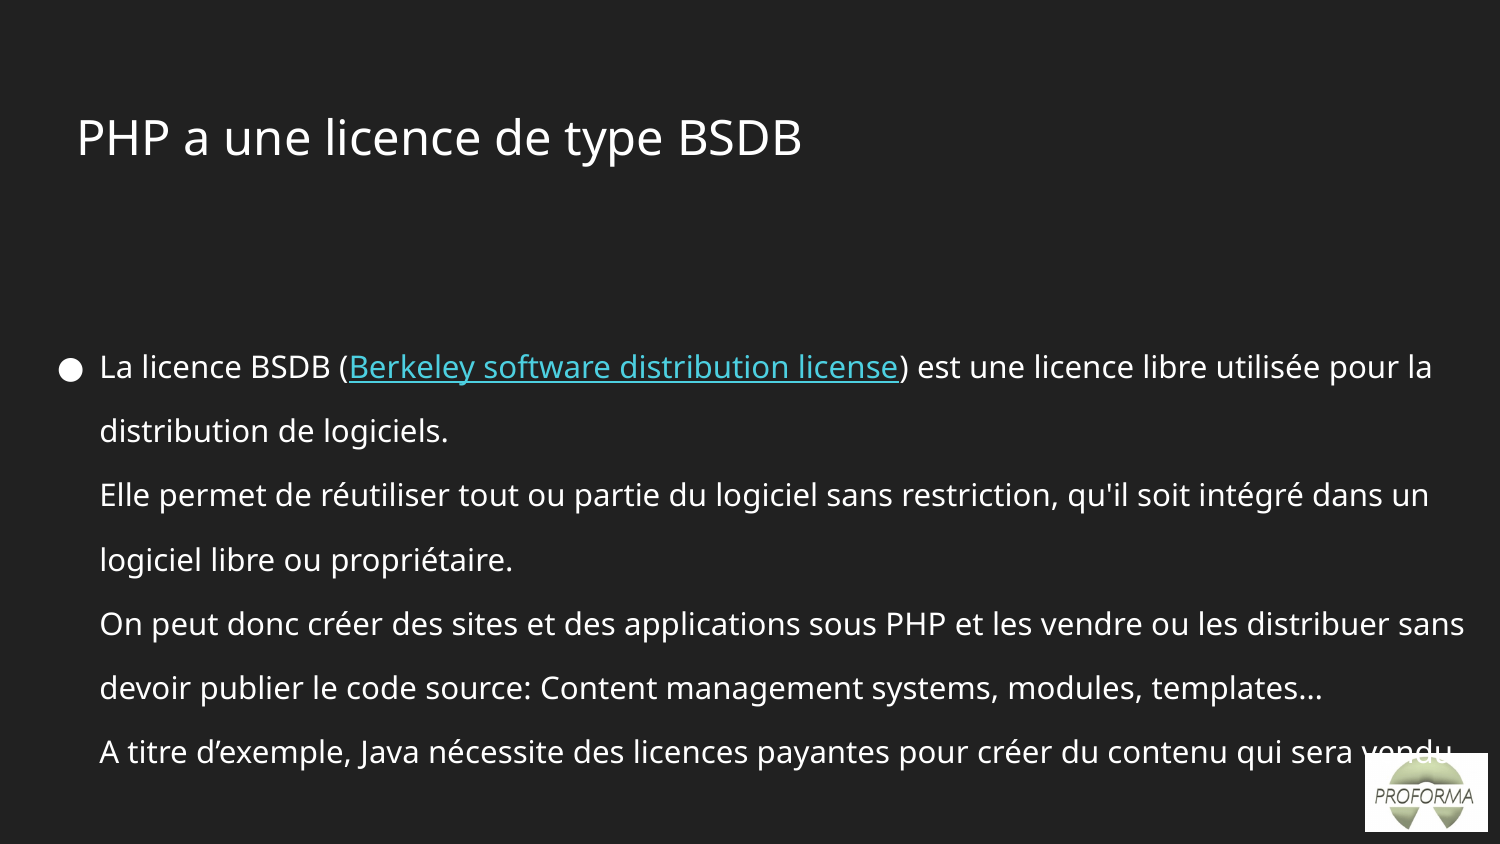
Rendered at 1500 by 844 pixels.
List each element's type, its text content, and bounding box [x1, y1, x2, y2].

title La licence BSDB (Berkeley software distribution license) est une licence libre utilisée pour la distribution de logiciels. Elle permet de réutiliser tout ou partie du logiciel sans restriction, qu'il soit intégré dans un logiciel libre ou propriétaire. On peut donc créer des sites et des applications sous PHP et les vendre ou les distribuer sans devoir publier le code source: Content management systems, modules, templates… A titre d’exemple, Java nécessite des licences payantes pour créer du contenu qui sera vendu. [28, 307, 1500, 788]
picture [1365, 788, 1488, 832]
title PHP a une licence de type BSDB [61, 88, 1306, 185]
